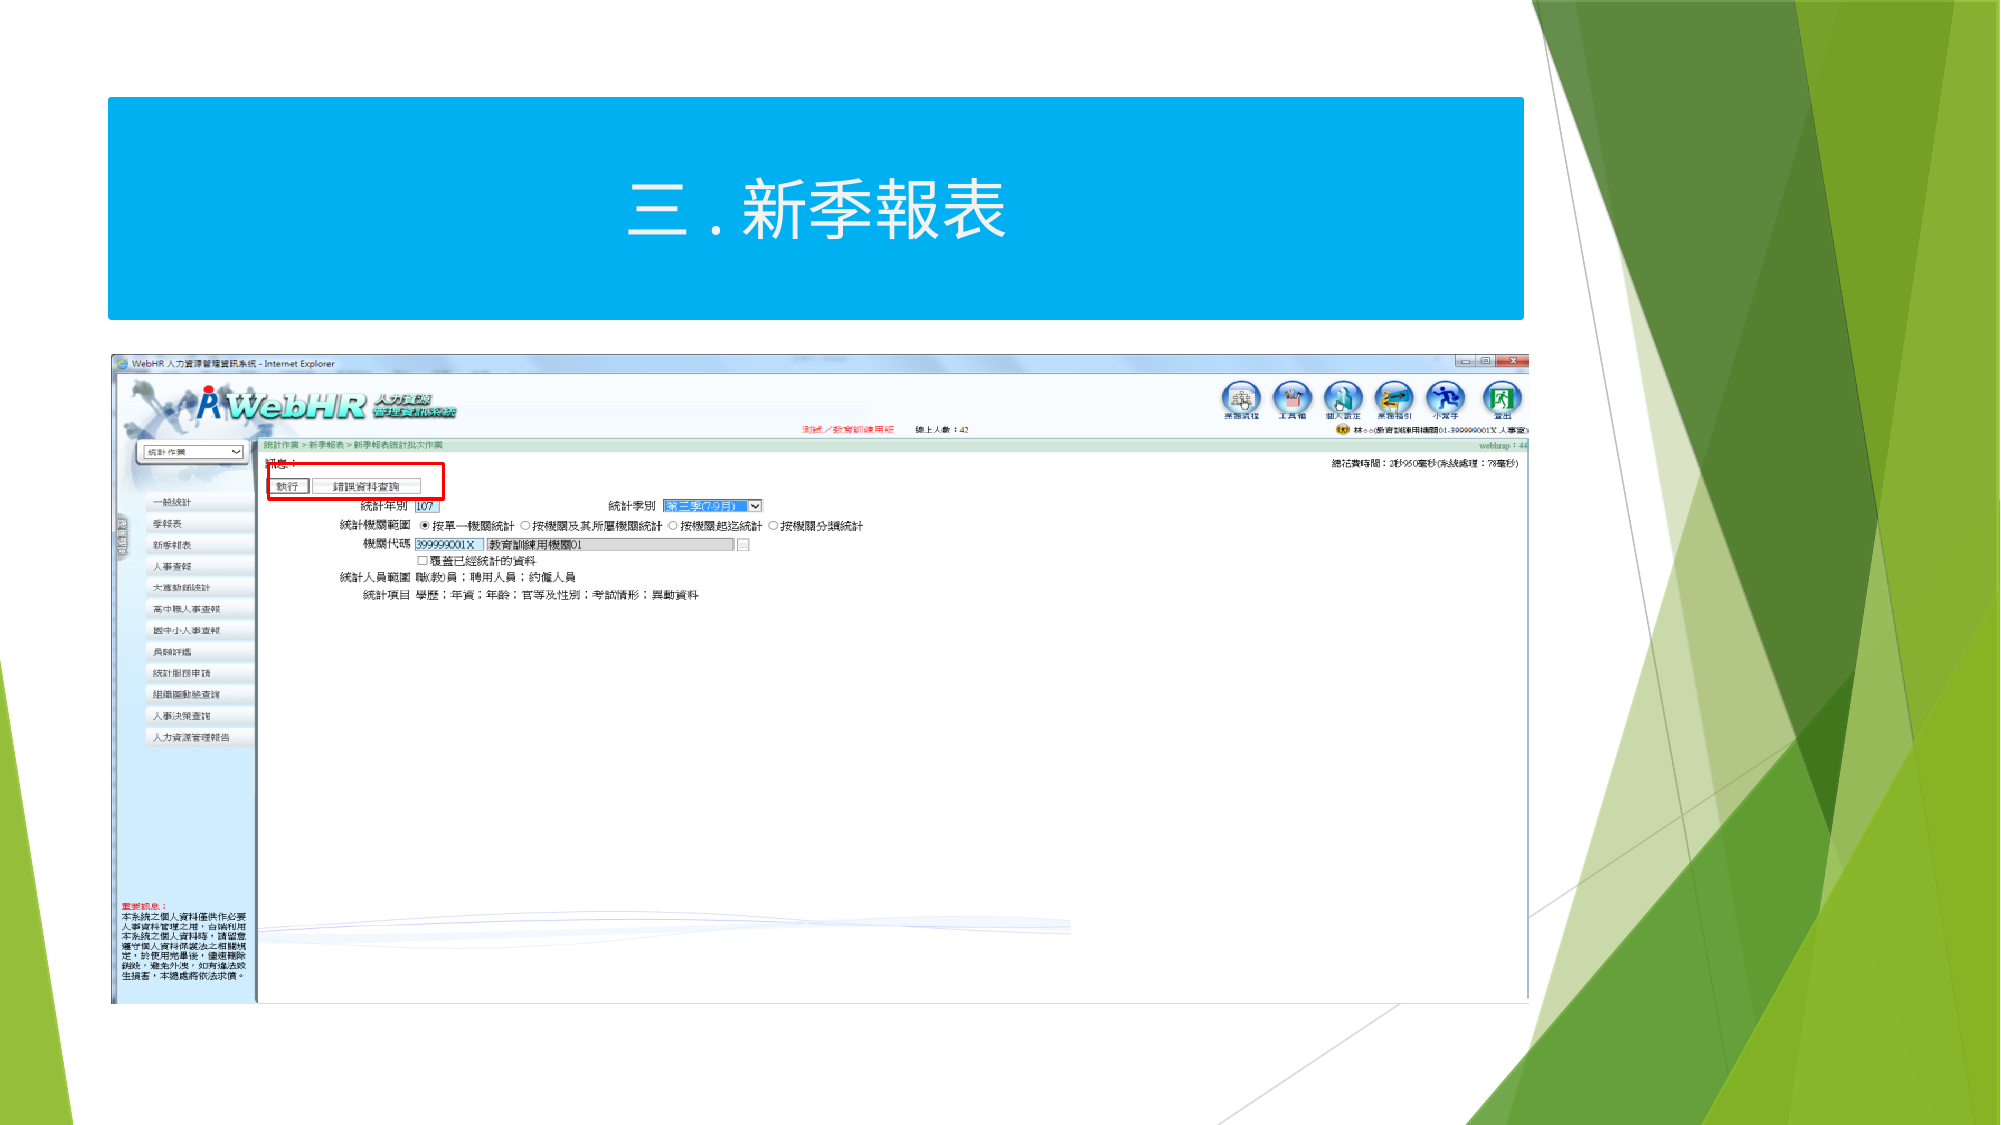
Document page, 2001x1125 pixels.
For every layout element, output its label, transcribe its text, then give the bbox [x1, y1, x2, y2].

picture [111, 354, 1529, 1004]
title 三.新季報表 [111, 99, 1522, 317]
